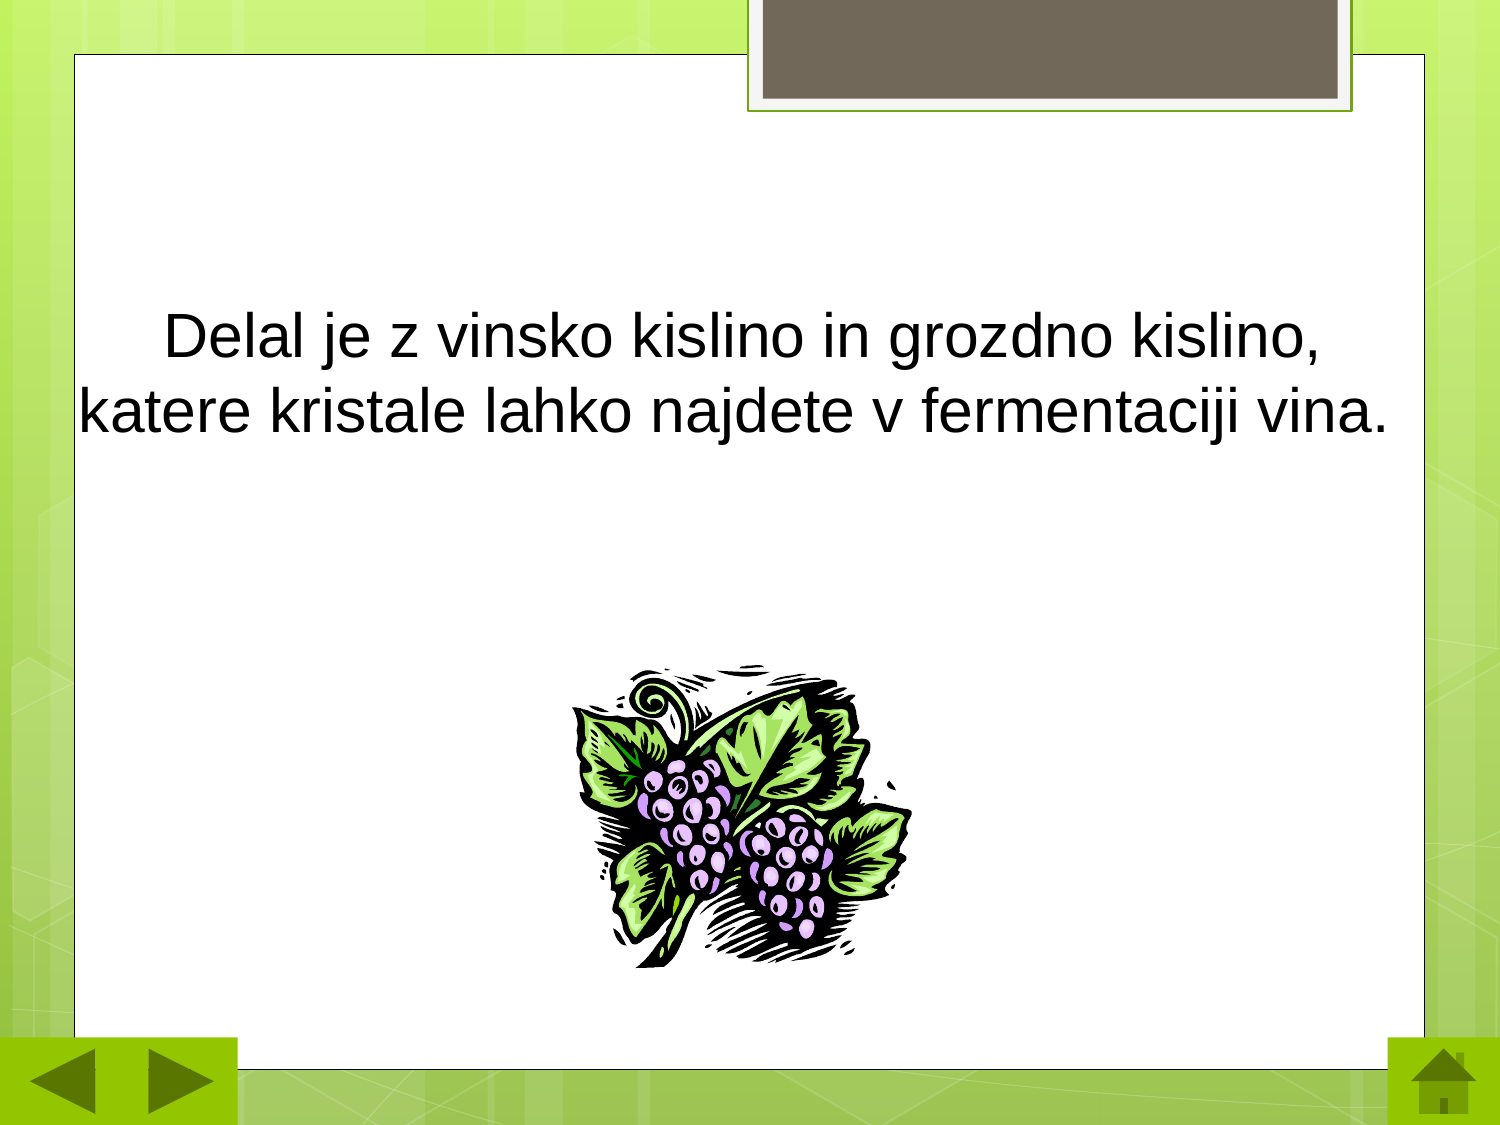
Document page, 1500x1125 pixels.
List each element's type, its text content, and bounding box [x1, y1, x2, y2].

text_box [1387, 1037, 1500, 1125]
text_box [0, 1037, 238, 1125]
text_box Delal je z vinsko kislino in grozdno kislino, katere kristale lahko najdete v fermentaciji vina. [62, 224, 1425, 445]
picture [570, 662, 917, 974]
